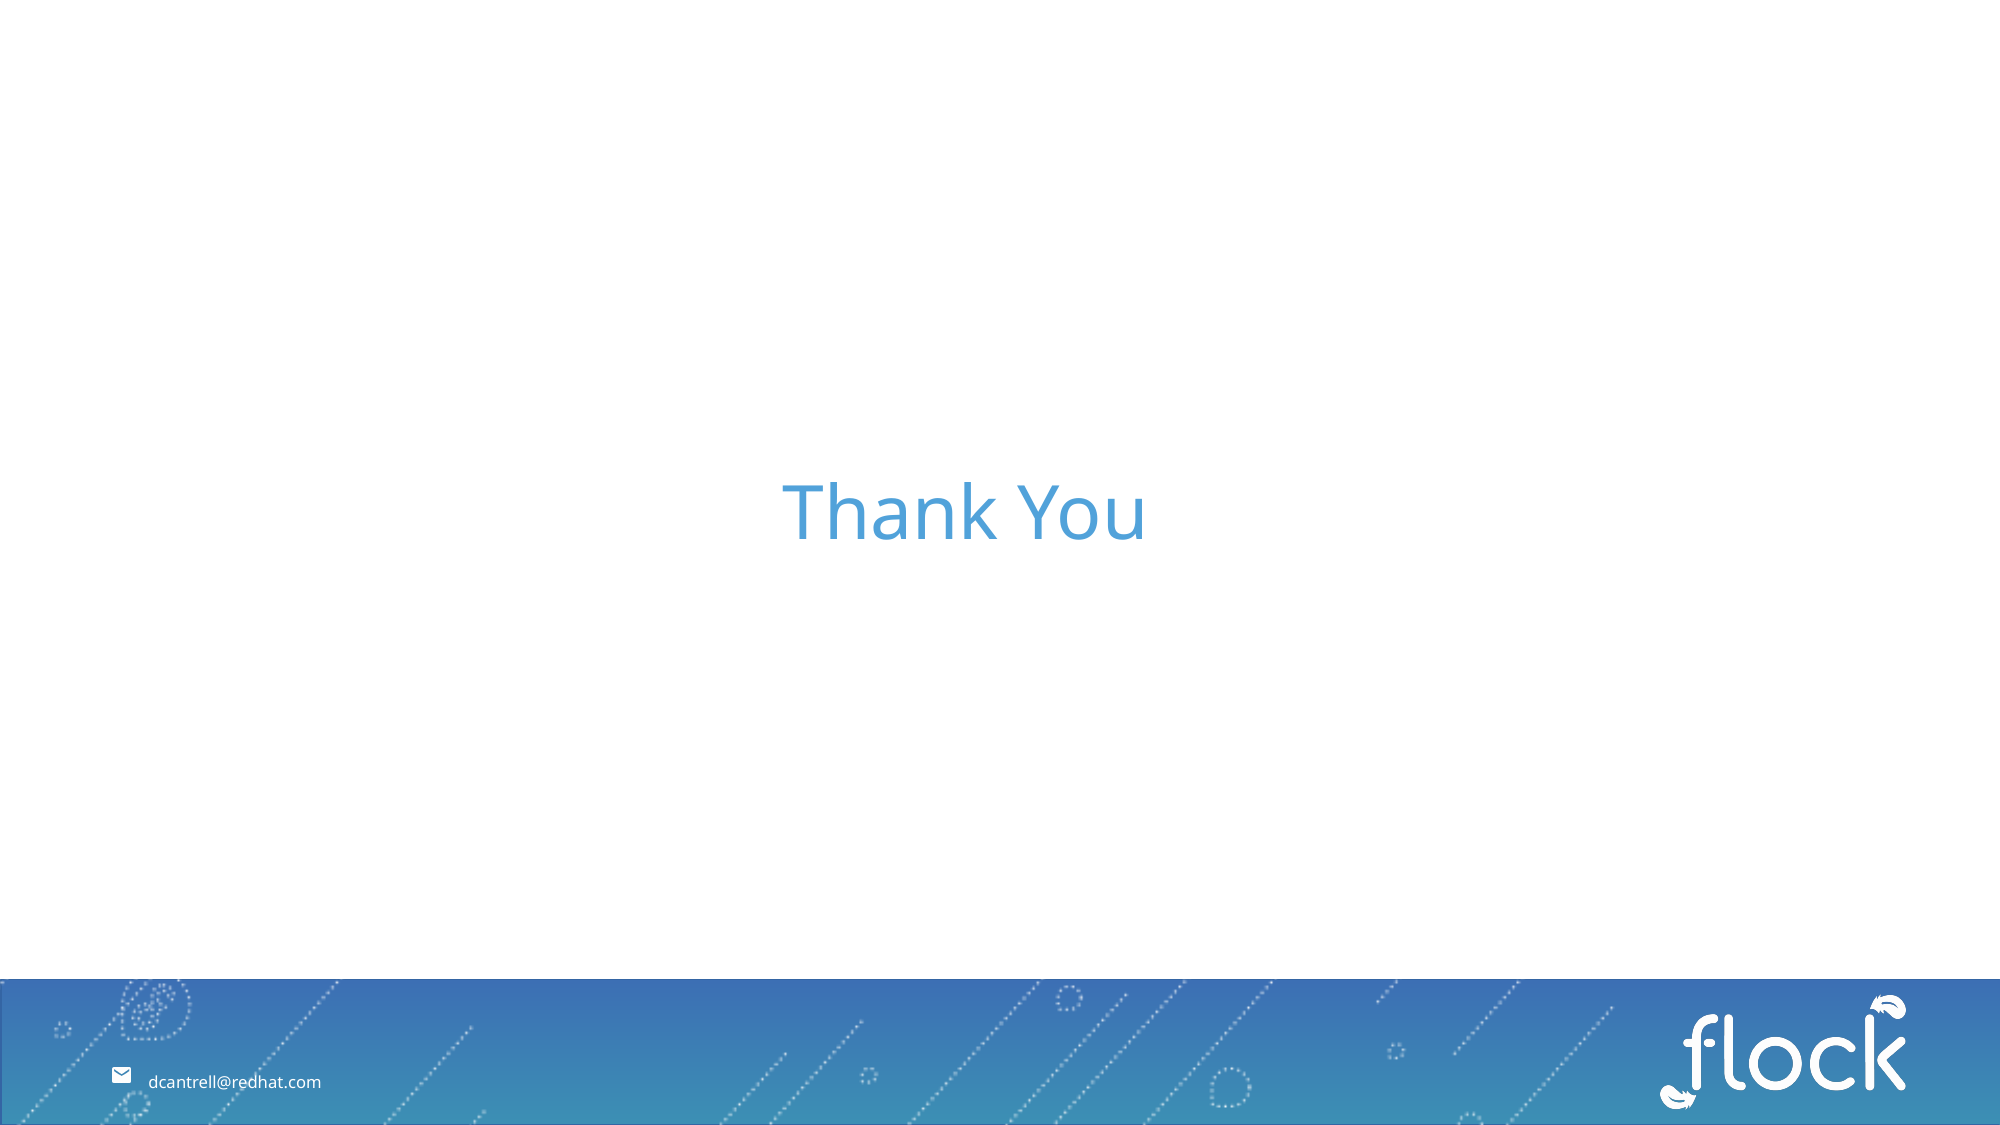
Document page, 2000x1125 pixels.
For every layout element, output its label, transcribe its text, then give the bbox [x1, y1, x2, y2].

title Thank You [140, 93, 1791, 927]
picture [0, 585, 1906, 1125]
list dcantrell@redhat.com [148, 1066, 454, 1093]
